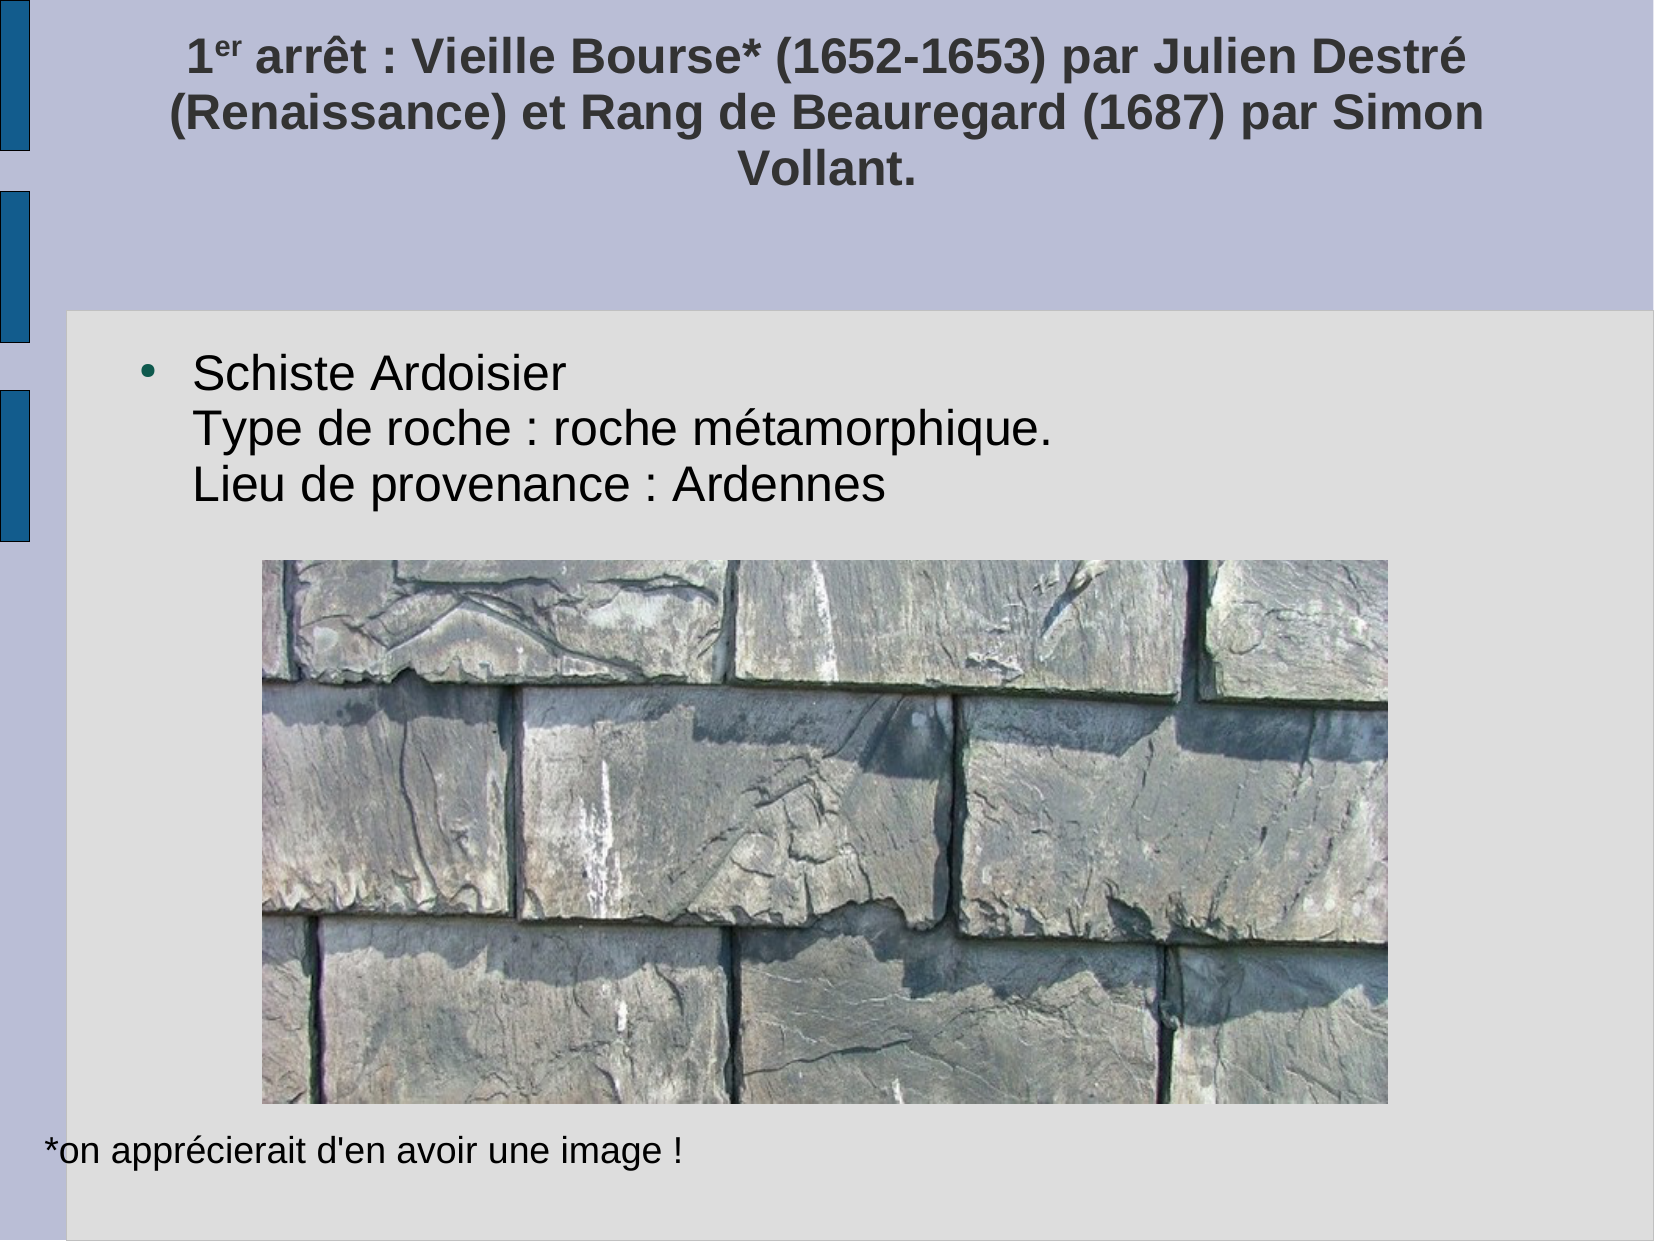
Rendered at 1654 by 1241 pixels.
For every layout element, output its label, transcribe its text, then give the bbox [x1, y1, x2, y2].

picture [262, 560, 1388, 1104]
list Schiste Ardoisier Type de roche : roche métamorphique. Lieu de provenance : Ardennes [121, 344, 1534, 1127]
title 1er arrêt : Vieille Bourse* (1652-1653) par Julien Destré (Renaissance) et Rang de Beauregard (1687) par Simon Vollant. [121, 8, 1534, 216]
text_box *on apprécierait d'en avoir une image ! [29, 1122, 739, 1179]
